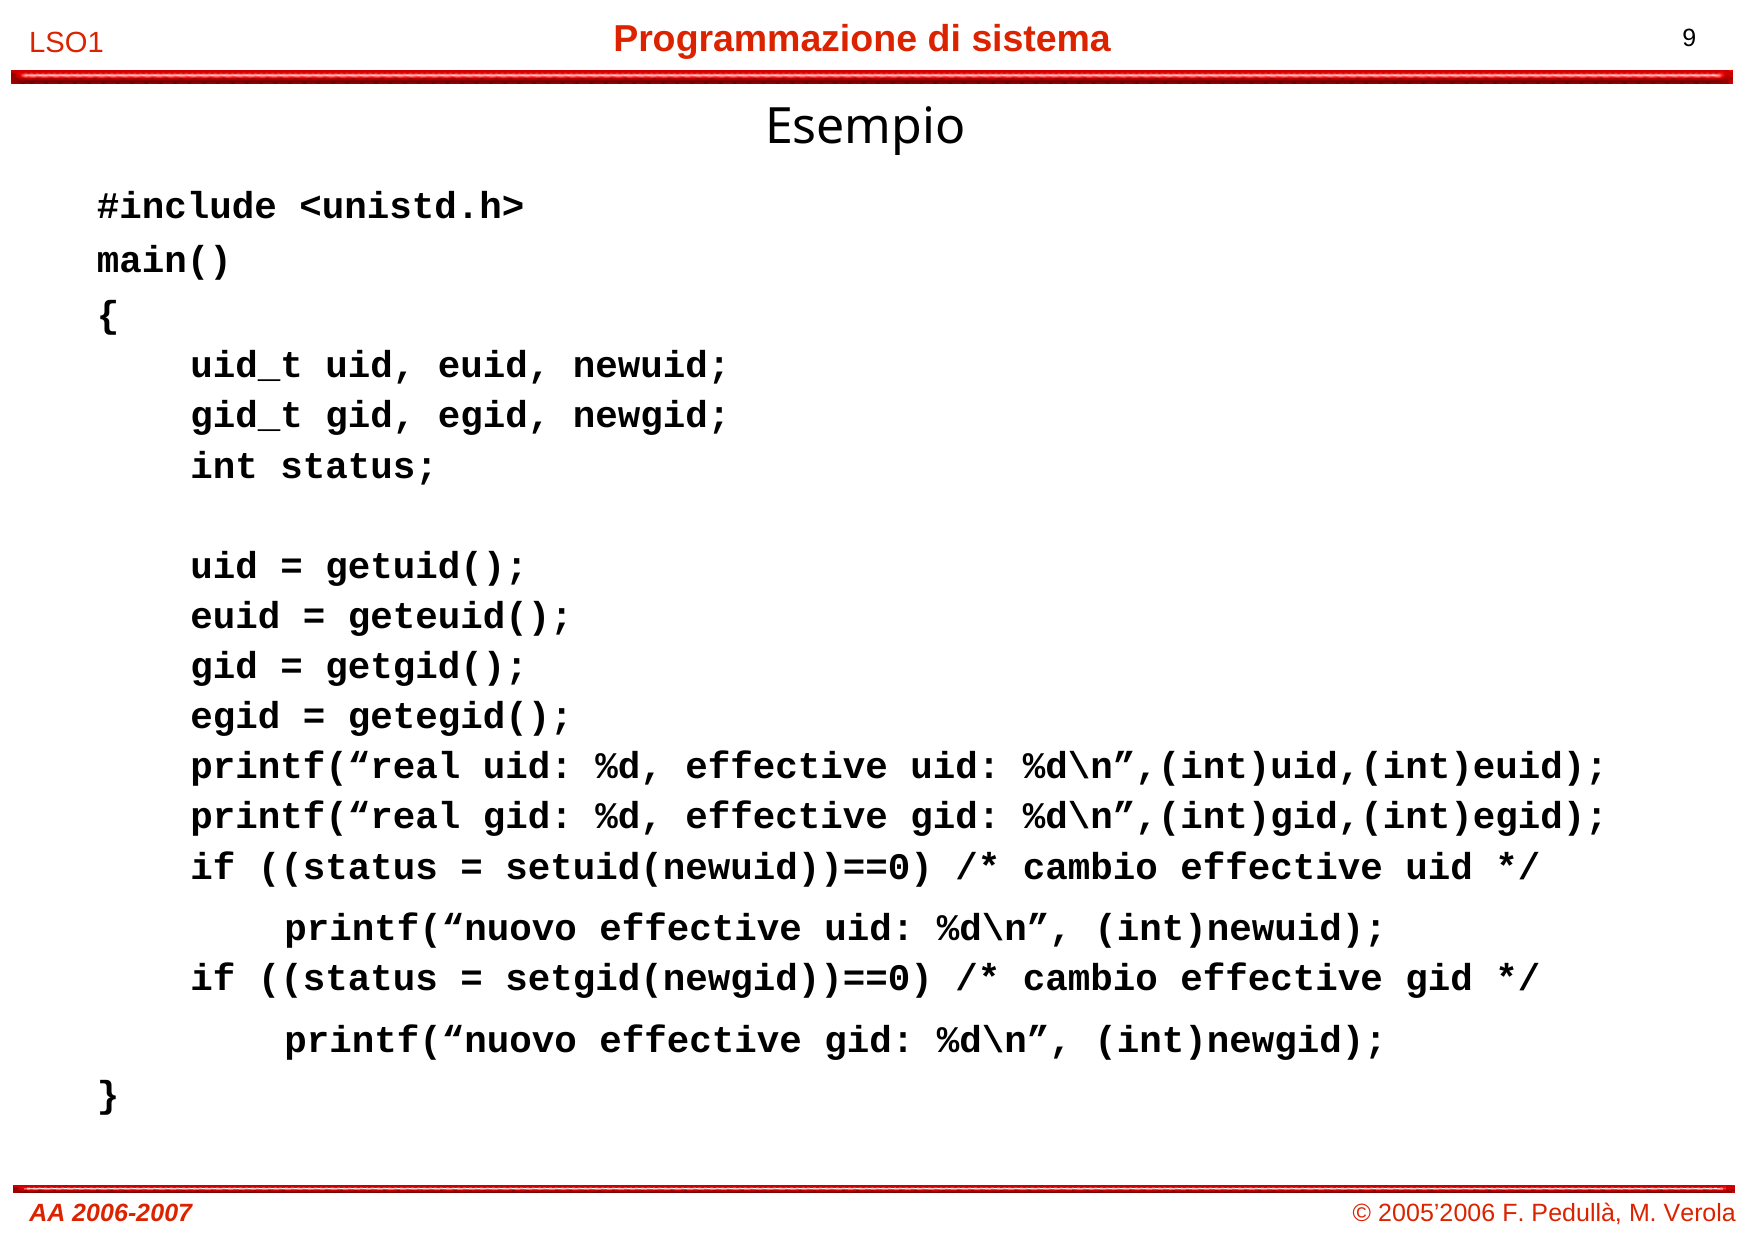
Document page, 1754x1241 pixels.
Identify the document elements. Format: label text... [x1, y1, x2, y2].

list #include <unistd.h> main() { uid_t uid, euid, newuid; gid_t gid, egid, newgid; int status; uid = getuid(); euid = geteuid(); gid = getgid(); egid = getegid(); printf(“real uid: %d, effective uid: %d\n”,(int)uid,(int)euid); printf(“real gid: %d, effective gid: %d\n”,(int)gid,(int)egid); if ((status = setuid(newuid))==0) /* cambio effective uid */ printf(“nuovo effective uid: %d\n”, (int)newuid); if ((status = setgid(newgid))==0) /* cambio effective gid */ printf(“nuovo effective gid: %d\n”, (int)newgid); } [82, 167, 1720, 1127]
picture [13, 1185, 1735, 1193]
picture [11, 70, 1733, 84]
title Esempio [322, 78, 1408, 174]
